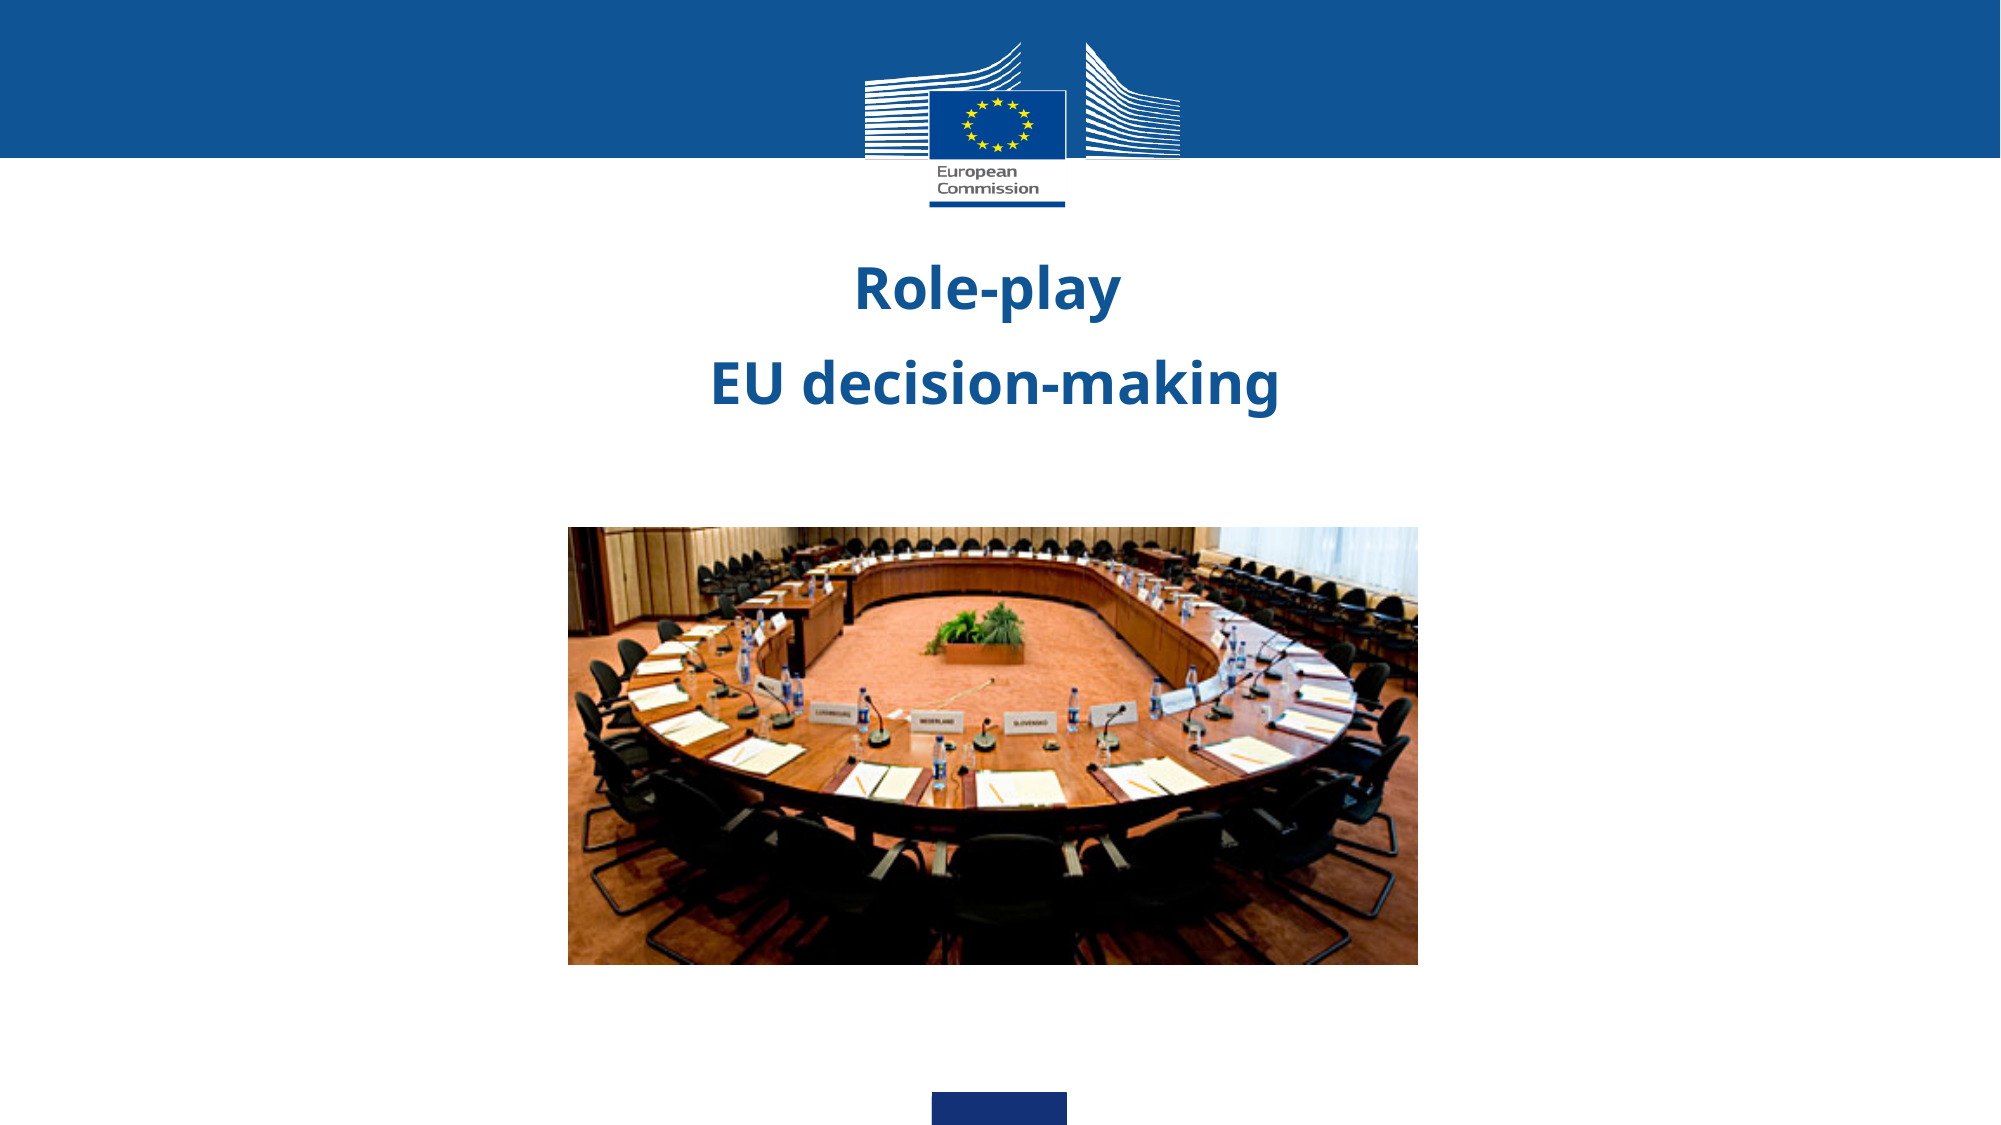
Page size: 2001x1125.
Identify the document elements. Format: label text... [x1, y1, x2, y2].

text_box Role-play EU decision-making [571, 243, 1420, 426]
text_box [324, 0, 1544, 148]
picture [568, 527, 1418, 965]
